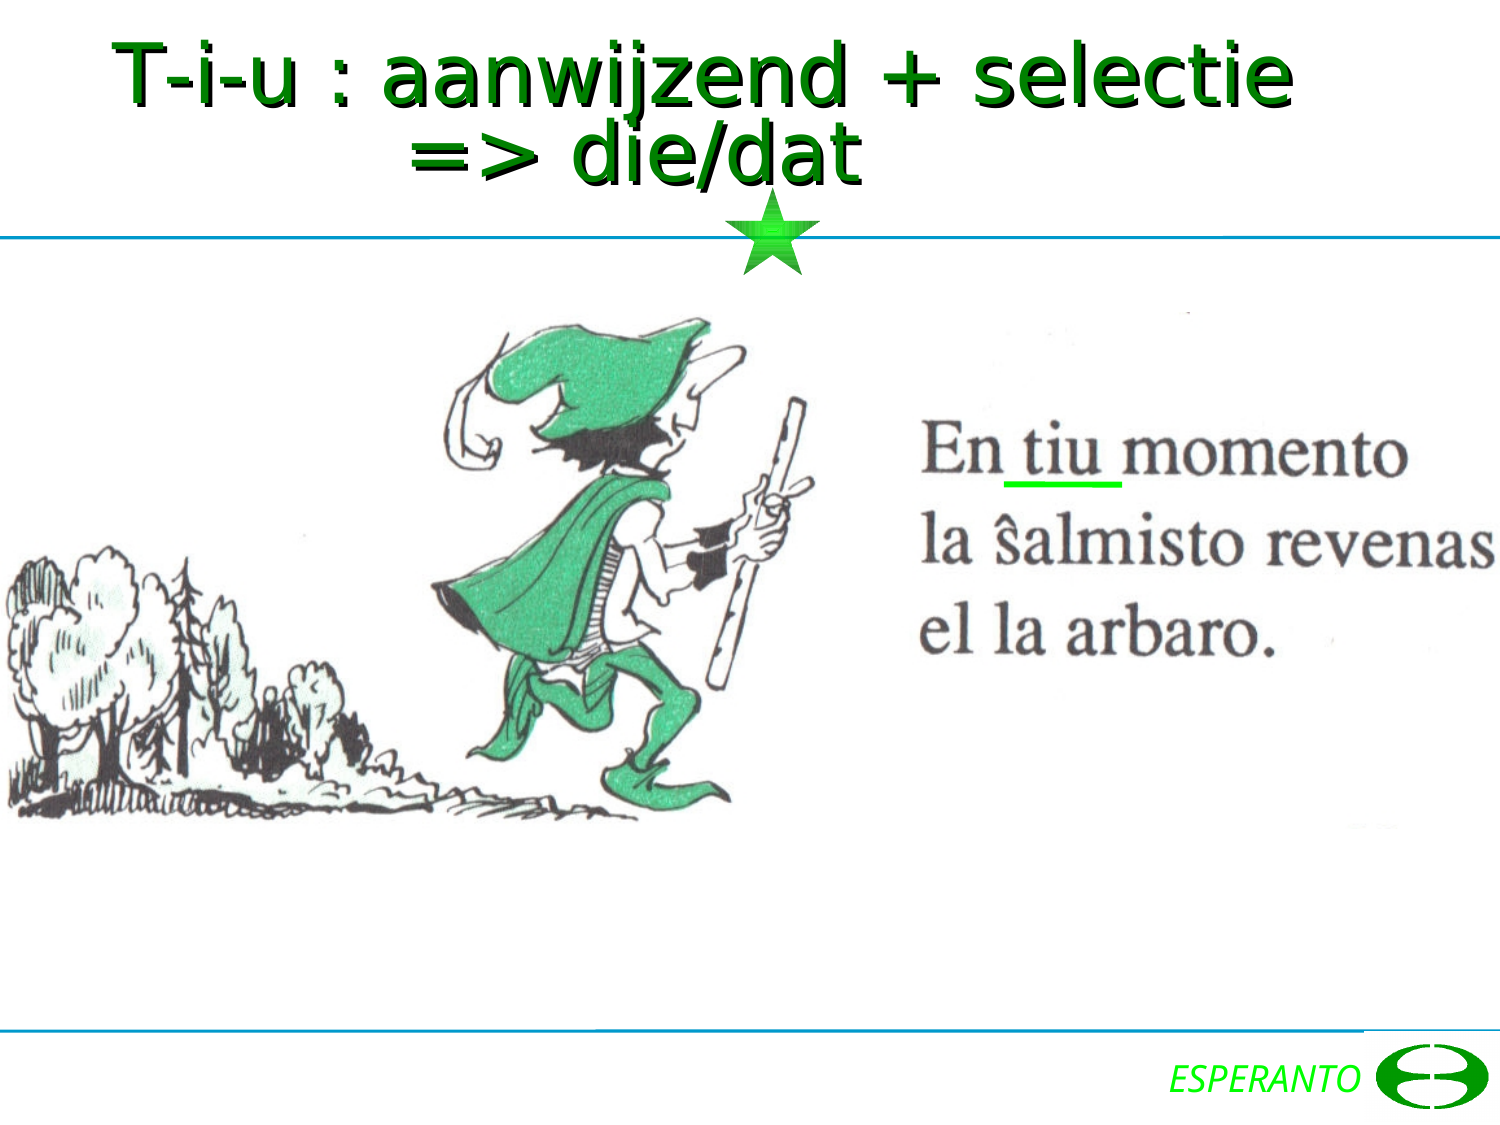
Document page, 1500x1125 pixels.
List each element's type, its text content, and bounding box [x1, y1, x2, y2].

picture [0, 312, 1500, 829]
title T-i-u : aanwijzend + selectie => die/dat [112, 0, 1448, 239]
picture [1364, 1032, 1500, 1122]
